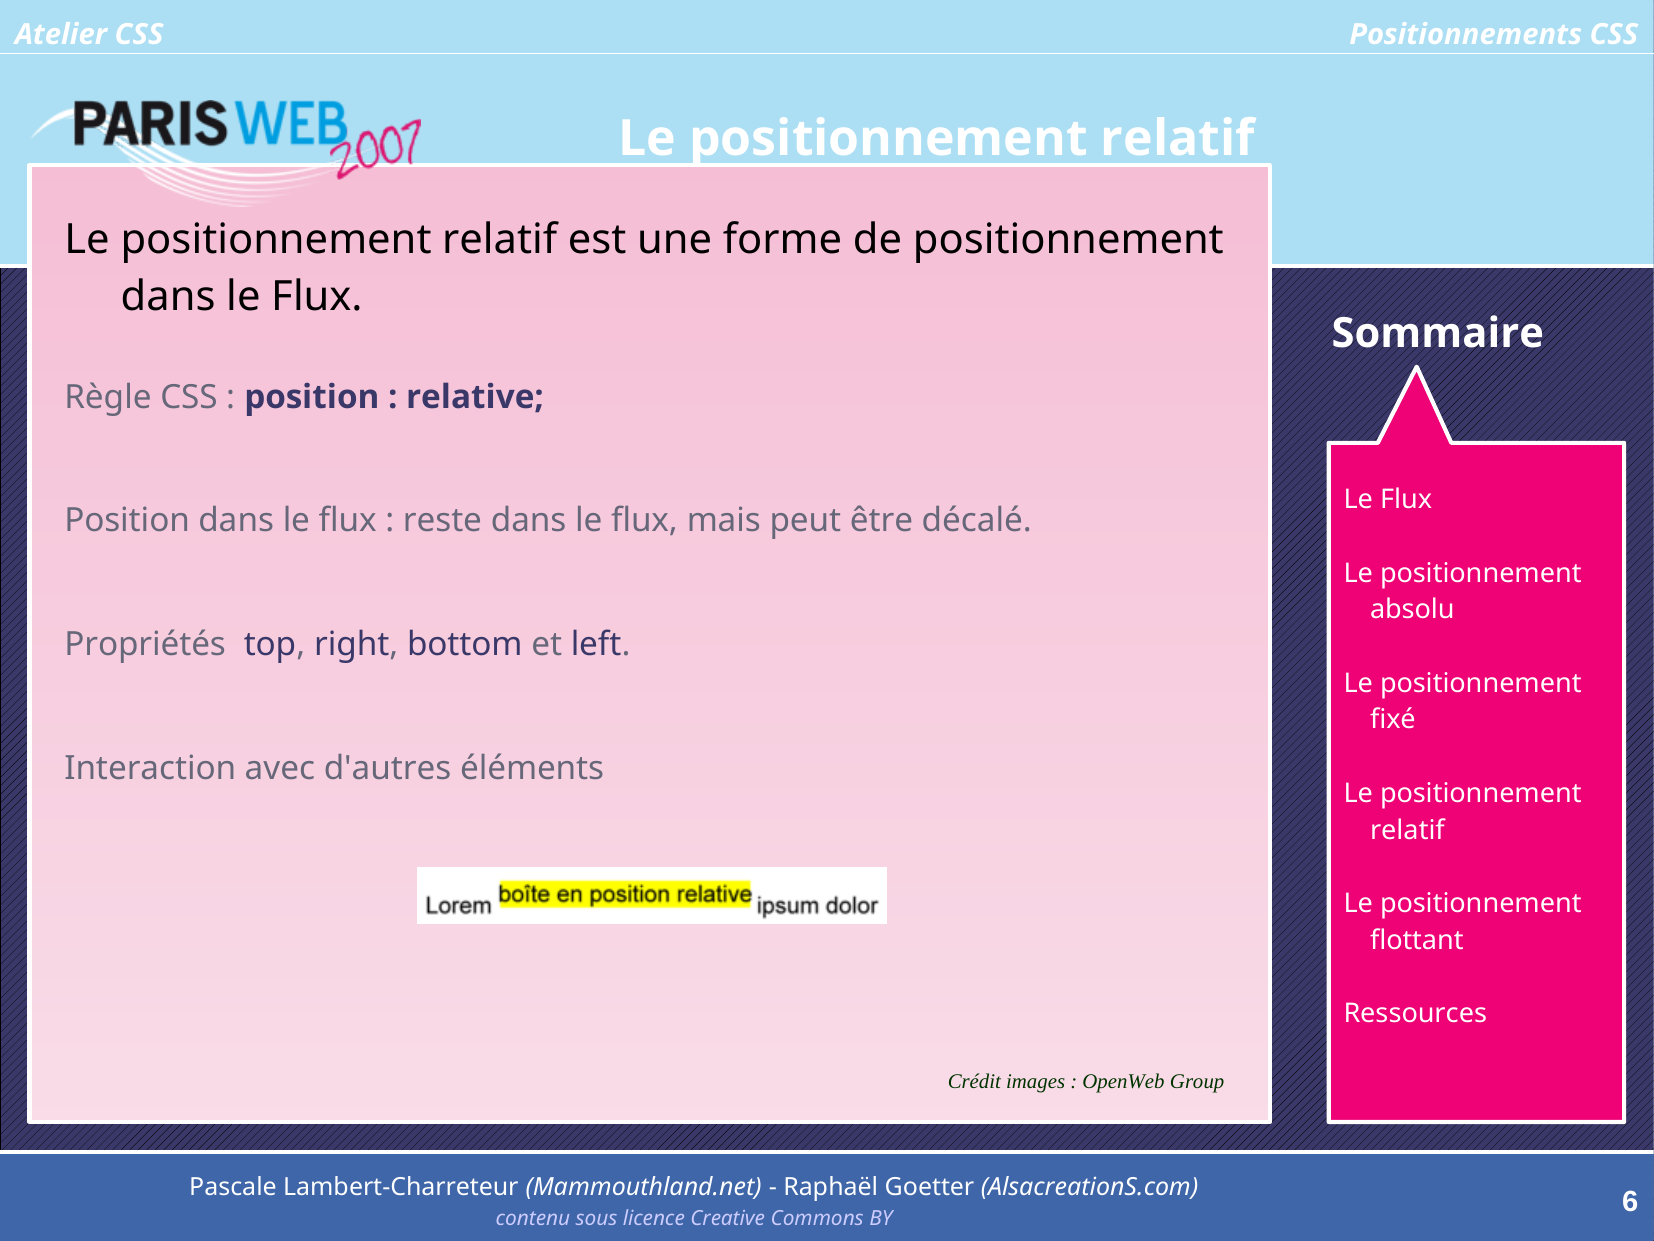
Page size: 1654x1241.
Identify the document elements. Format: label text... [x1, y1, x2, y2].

text_box Crédit images : OpenWeb Group [933, 1063, 1258, 1102]
list Le positionnement relatif est une forme de positionnement dans le Flux. Règle CSS : position : relative; Position dans le flux : reste dans le flux, mais peut être décalé. Propriétés top, right, bottom et left. Interaction avec d'autres éléments [49, 200, 1241, 760]
text_box Le positionnement relatif [442, 94, 1270, 172]
picture [417, 867, 887, 924]
picture [29, 100, 421, 207]
text_box Le Flux Le positionnement absolu Le positionnement fixé Le positionnement relatif Le positionnement flottant Ressources [1328, 472, 1625, 991]
text_box Positionnements CSS [1003, 5, 1654, 65]
